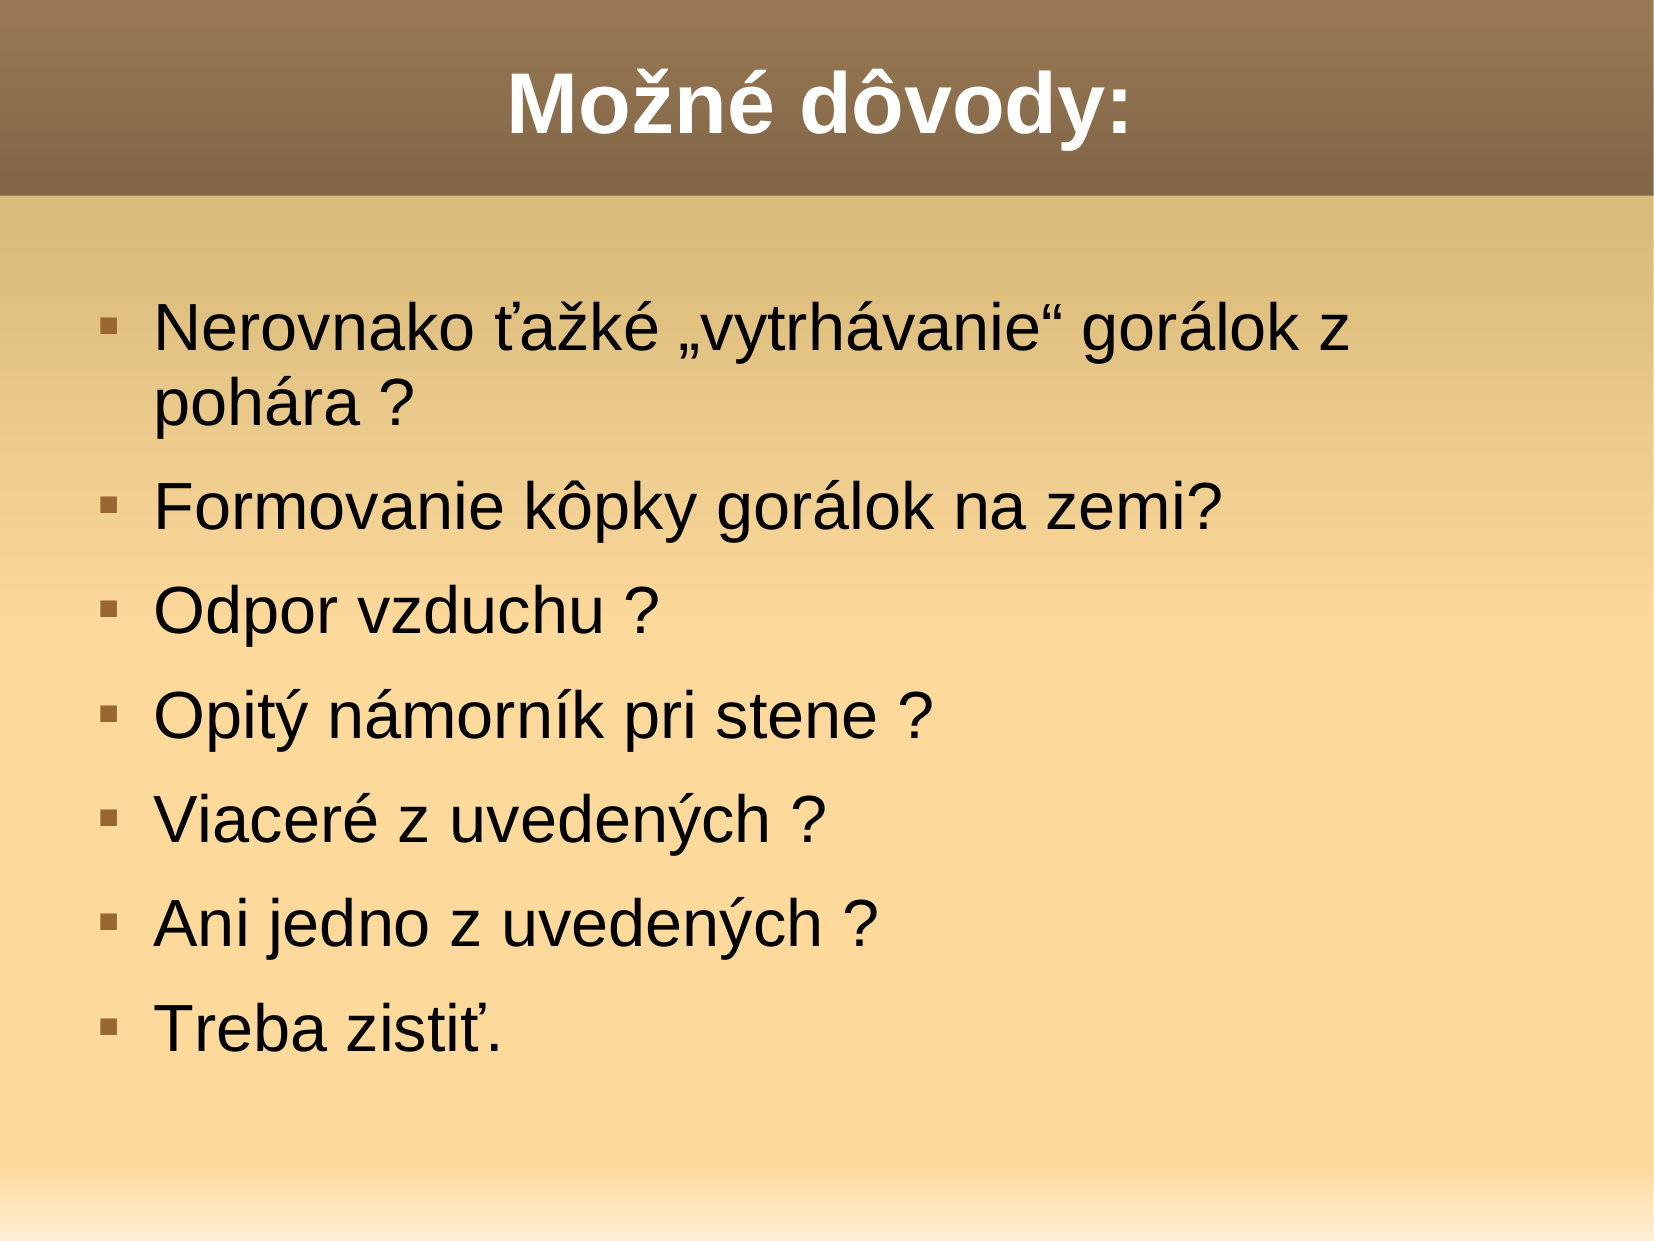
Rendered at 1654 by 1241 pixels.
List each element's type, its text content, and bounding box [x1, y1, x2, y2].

picture [0, 0, 1654, 1241]
list Nerovnako ťažké „vytrhávanie“ gorálok z pohára ? Formovanie kôpky gorálok na zemi? Odpor vzduchu ? Opitý námorník pri stene ? Viaceré z uvedených ? Ani jedno z uvedených ? Treba zistiť. [82, 290, 1571, 1109]
title Možné dôvody: [76, 0, 1565, 208]
